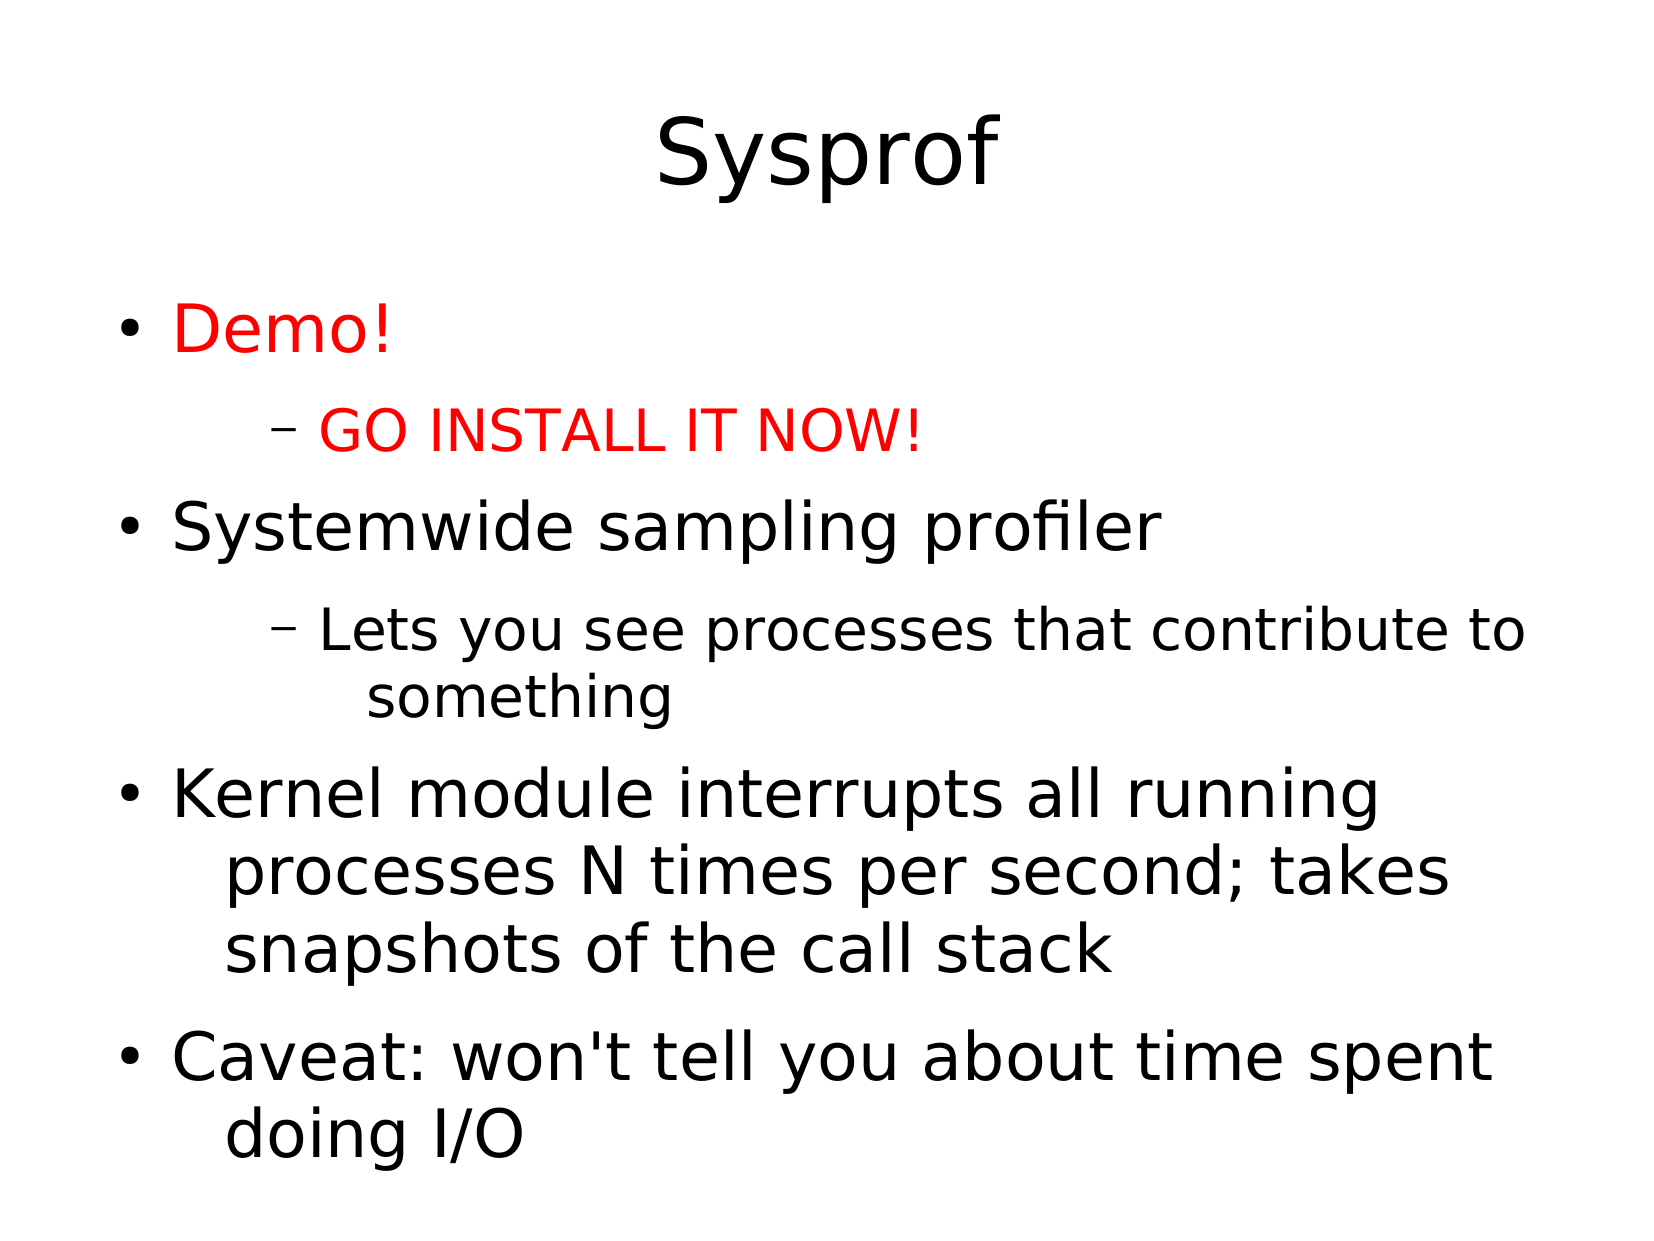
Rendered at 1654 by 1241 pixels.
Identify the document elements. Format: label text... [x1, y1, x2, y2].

list Demo! GO INSTALL IT NOW! Systemwide sampling profiler Lets you see processes that contribute to something Kernel module interrupts all running processes N times per second; takes snapshots of the call stack Caveat: won't tell you about time spent doing I/O [82, 290, 1571, 1174]
title Sysprof [82, 49, 1571, 257]
